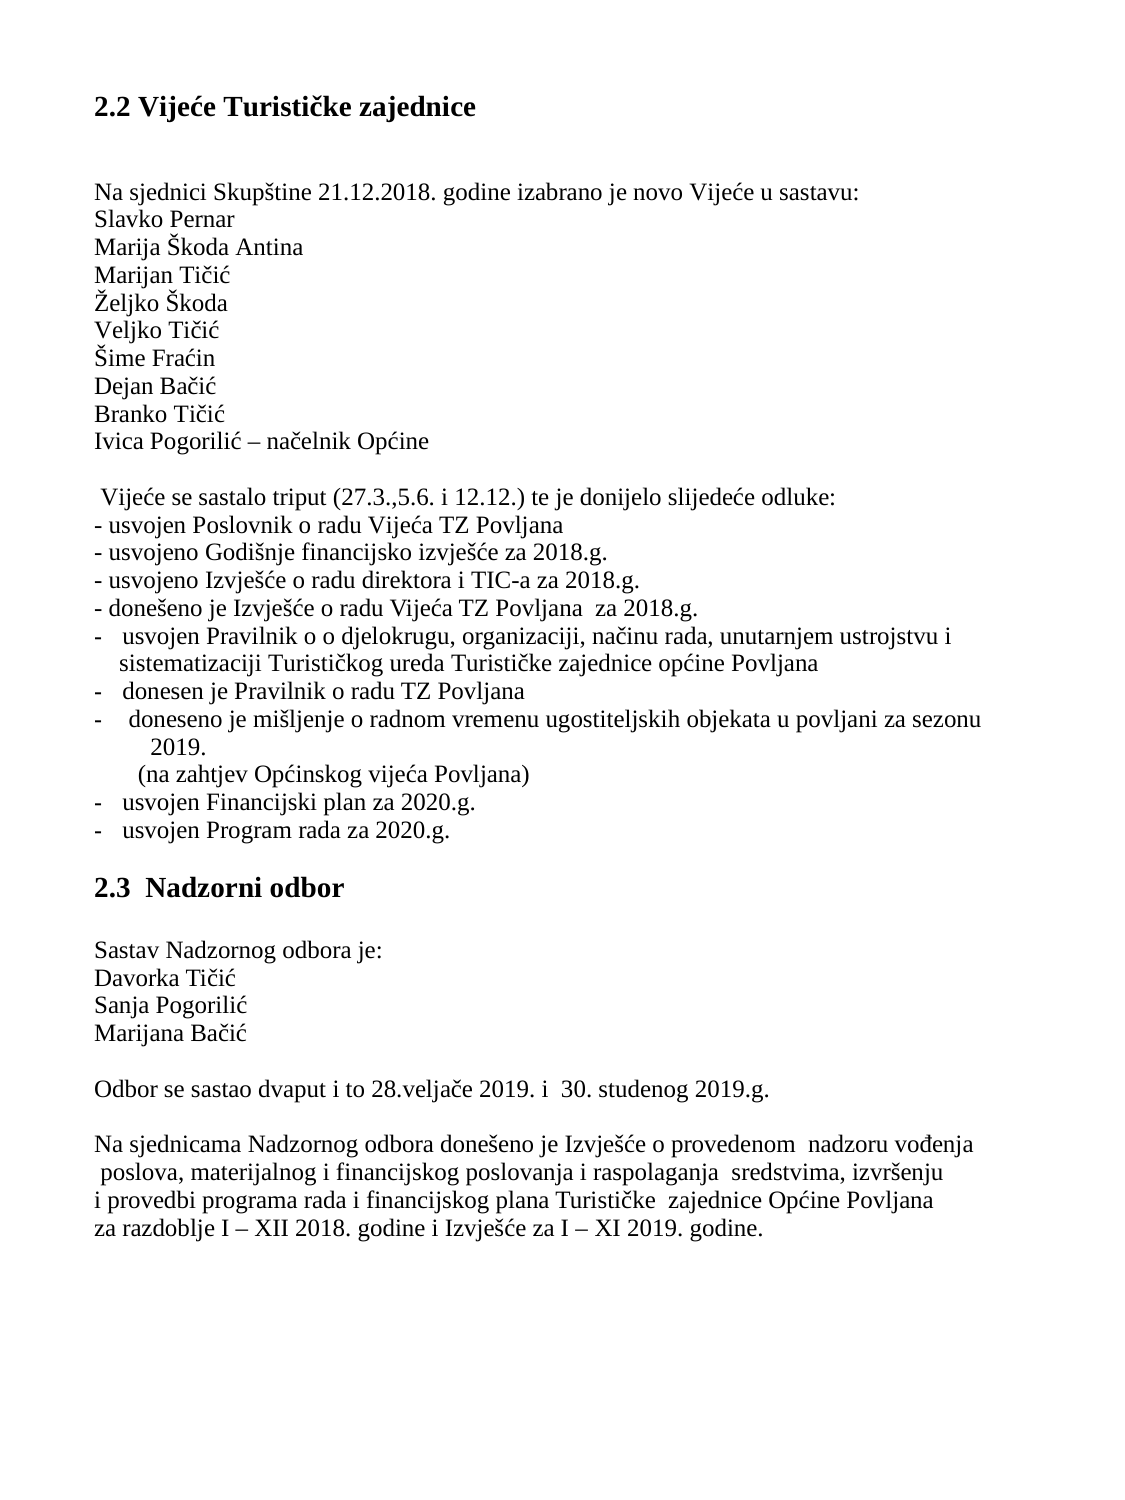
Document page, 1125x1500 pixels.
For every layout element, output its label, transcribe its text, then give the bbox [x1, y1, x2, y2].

text_box 2.2 Vijeće Turističke zajednice Na sjednici Skupštine 21.12.2018. godine izabrano je novo Vijeće u sastavu: Slavko Pernar Marija Škoda Antina Marijan Tičić Željko Škoda Veljko Tičić Šime Fraćin Dejan Bačić Branko Tičić Ivica Pogorilić – načelnik Općine Vijeće se sastalo triput (27.3.,5.6. i 12.12.) te je donijelo slijedeće odluke: - usvojen Poslovnik o radu Vijeća TZ Povljana - usvojeno Godišnje financijsko izvješće za 2018.g. - usvojeno Izvješće o radu direktora i TIC-a za 2018.g. - donešeno je Izvješće o radu Vijeća TZ Povljana za 2018.g. usvojen Pravilnik o o djelokrugu, organizaciji, načinu rada, unutarnjem ustrojstvu i sistematizaciji Turističkog ureda Turističke zajednice općine Povljana donesen je Pravilnik o radu TZ Povljana doneseno je mišljenje o radnom vremenu ugostiteljskih objekata u povljani za sezonu 2019. (na zahtjev Općinskog vijeća Povljana) usvojen Financijski plan za 2020.g. usvojen Program rada za 2020.g. 2.3 Nadzorni odbor Sastav Nadzornog odbora je: Davorka Tičić Sanja Pogorilić Marijana Bačić Odbor se sastao dvaput i to 28.veljače 2019. i 30. studenog 2019.g. Na sjednicama Nadzornog odbora donešeno je Izvješće o provedenom nadzoru vođenja poslova, materijalnog i financijskog poslovanja i raspolaganja sredstvima, izvršenju i provedbi programa rada i financijskog plana Turističke zajednice Općine Povljana za razdoblje I – XII 2018. godine i Izvješće za I – XI 2019. godine. [79, 82, 1051, 1341]
